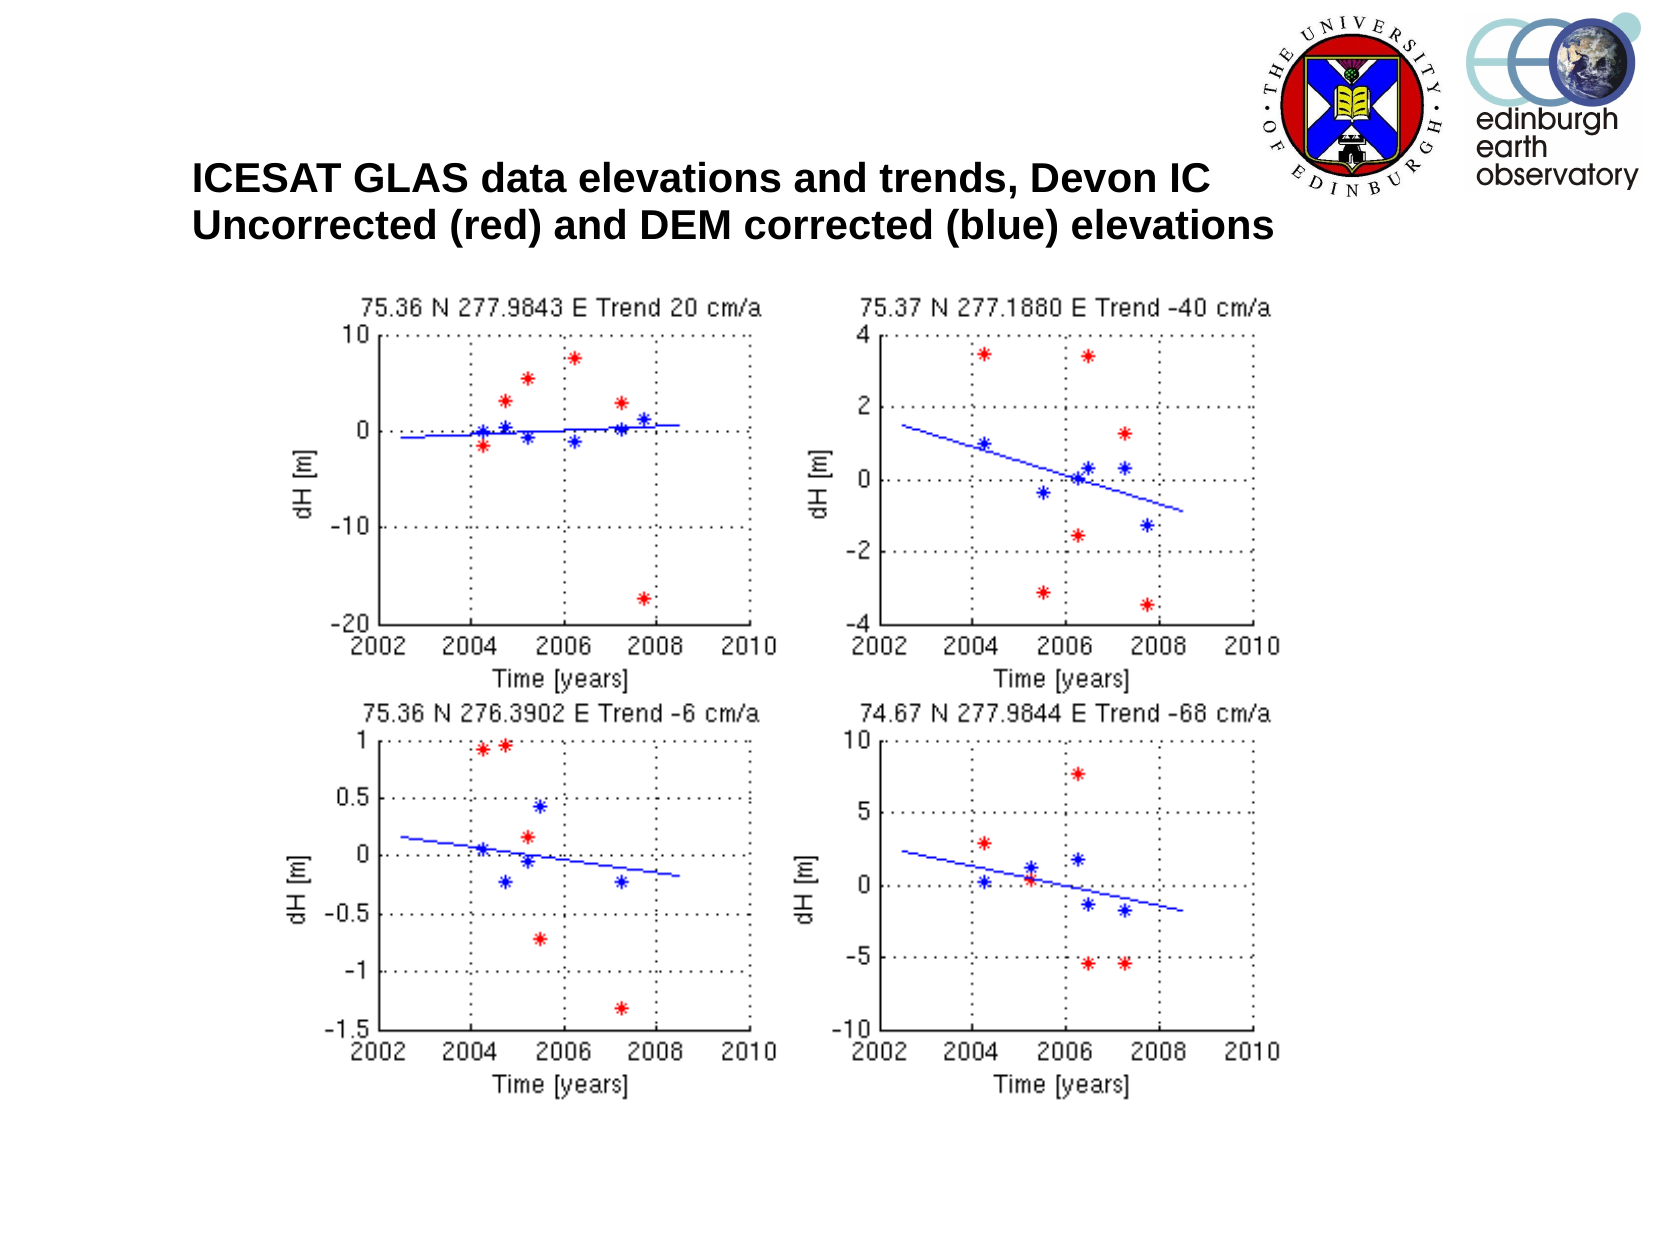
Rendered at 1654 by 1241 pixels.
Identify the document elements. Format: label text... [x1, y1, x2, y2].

text_box ICESAT GLAS data elevations and trends, Devon IC Uncorrected (red) and DEM corrected (blue) elevations [177, 147, 1291, 271]
picture [1258, 10, 1447, 201]
picture [1464, 11, 1642, 191]
picture [230, 268, 1371, 1124]
